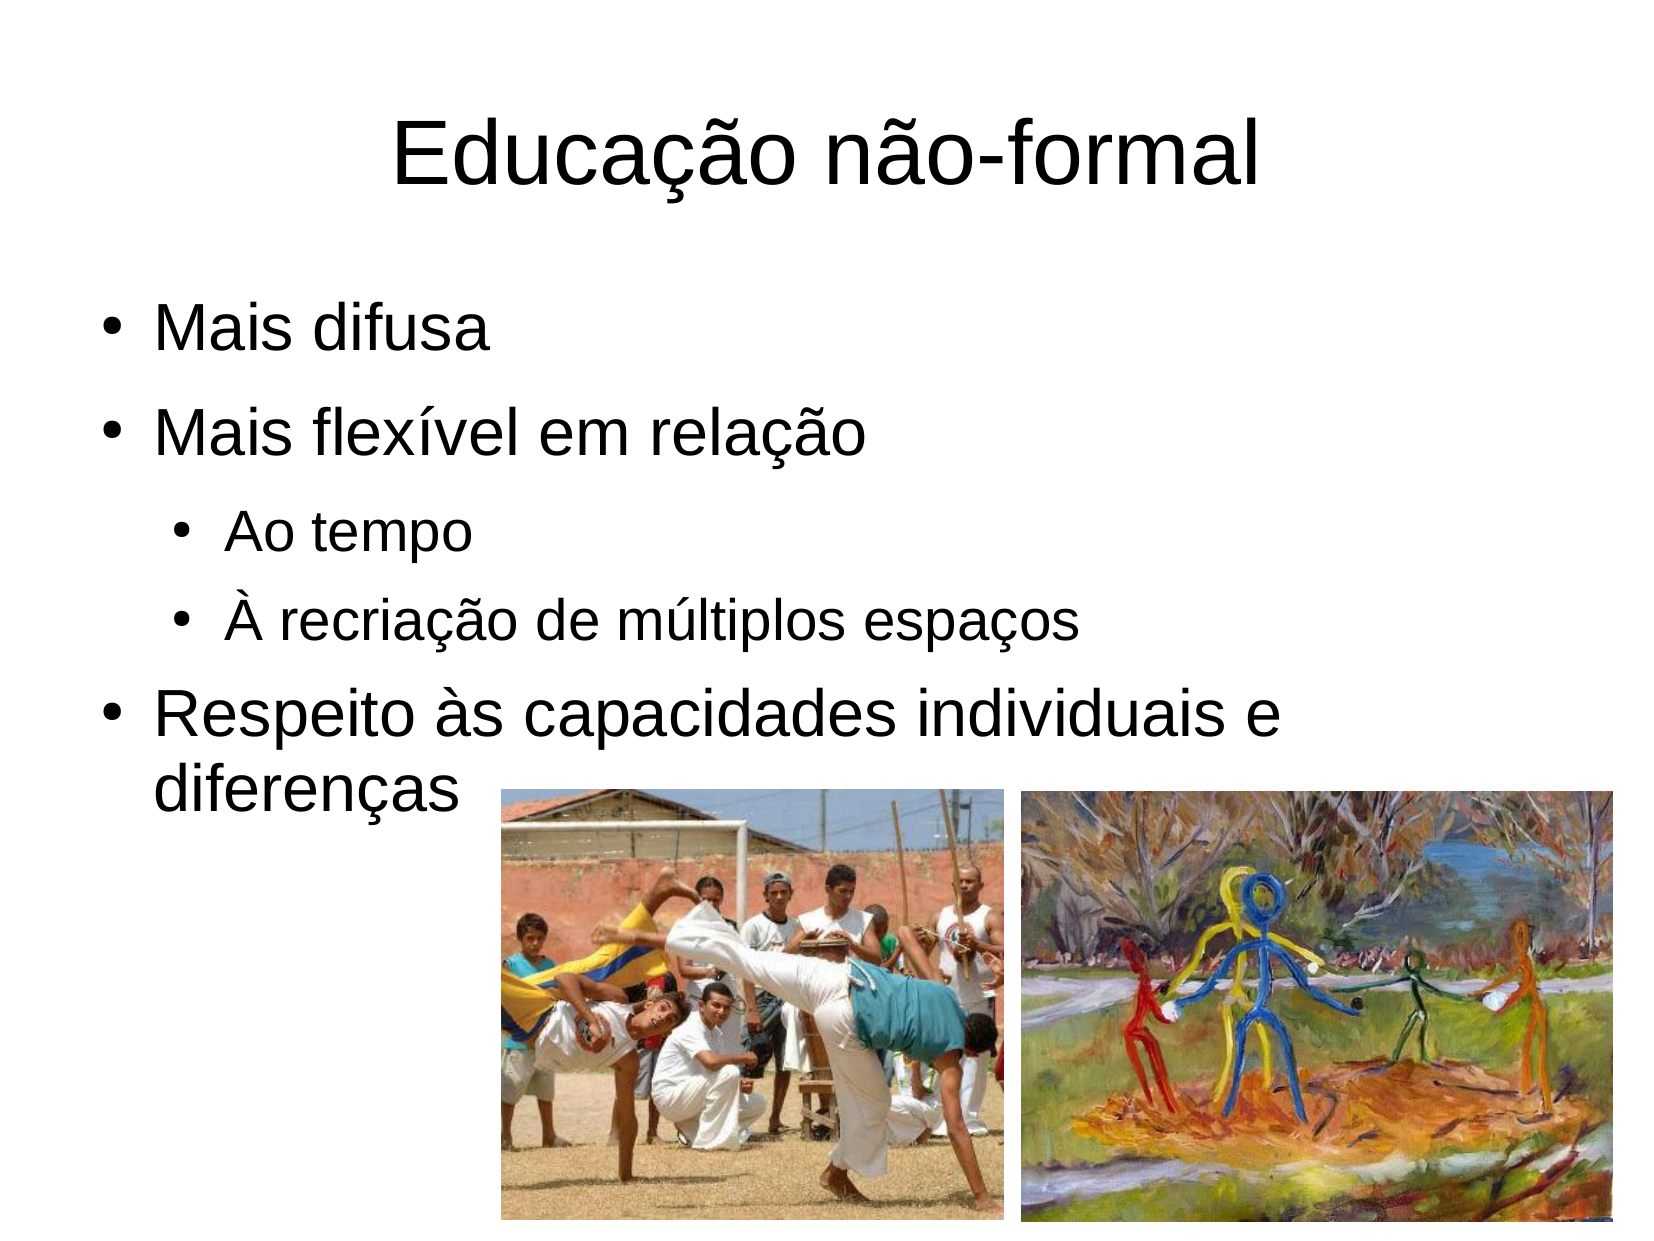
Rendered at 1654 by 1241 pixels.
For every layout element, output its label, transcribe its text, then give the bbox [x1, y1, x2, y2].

picture [501, 789, 1004, 1220]
title Educação não-formal [82, 49, 1571, 257]
picture [1021, 791, 1613, 1222]
list Mais difusa Mais flexível em relação Ao tempo À recriação de múltiplos espaços Respeito às capacidades individuais e diferenças [82, 290, 1571, 1010]
